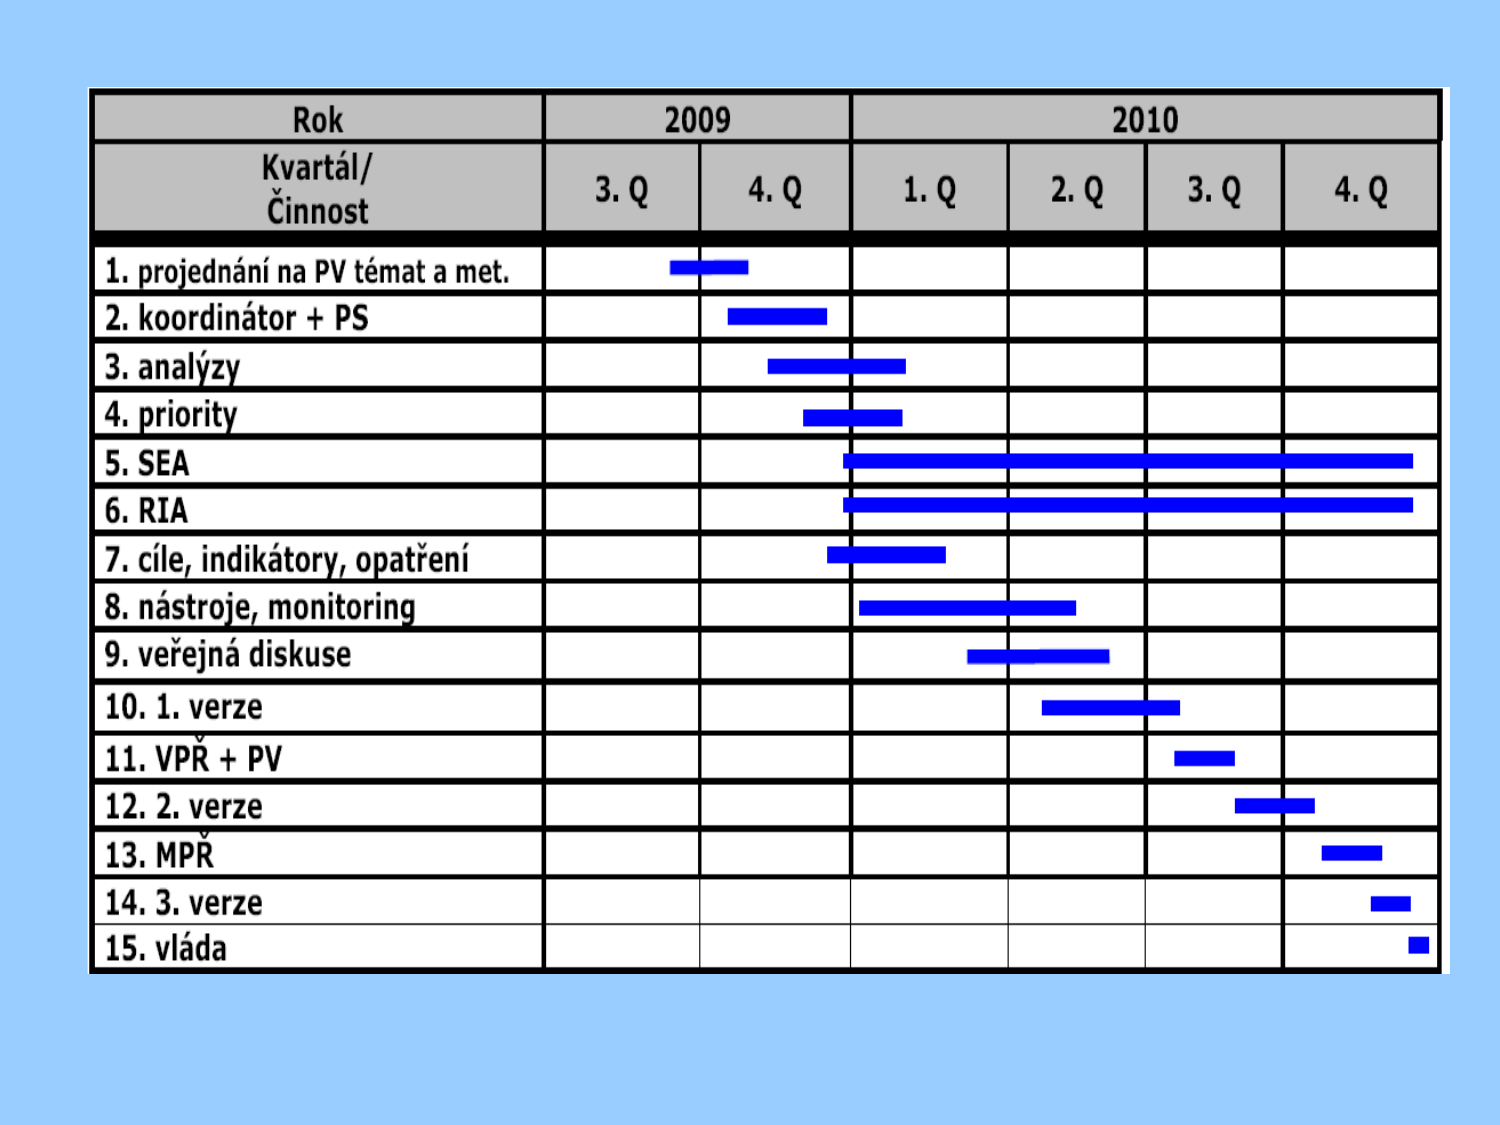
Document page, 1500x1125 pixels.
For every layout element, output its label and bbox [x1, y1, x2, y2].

picture [87, 87, 1450, 974]
